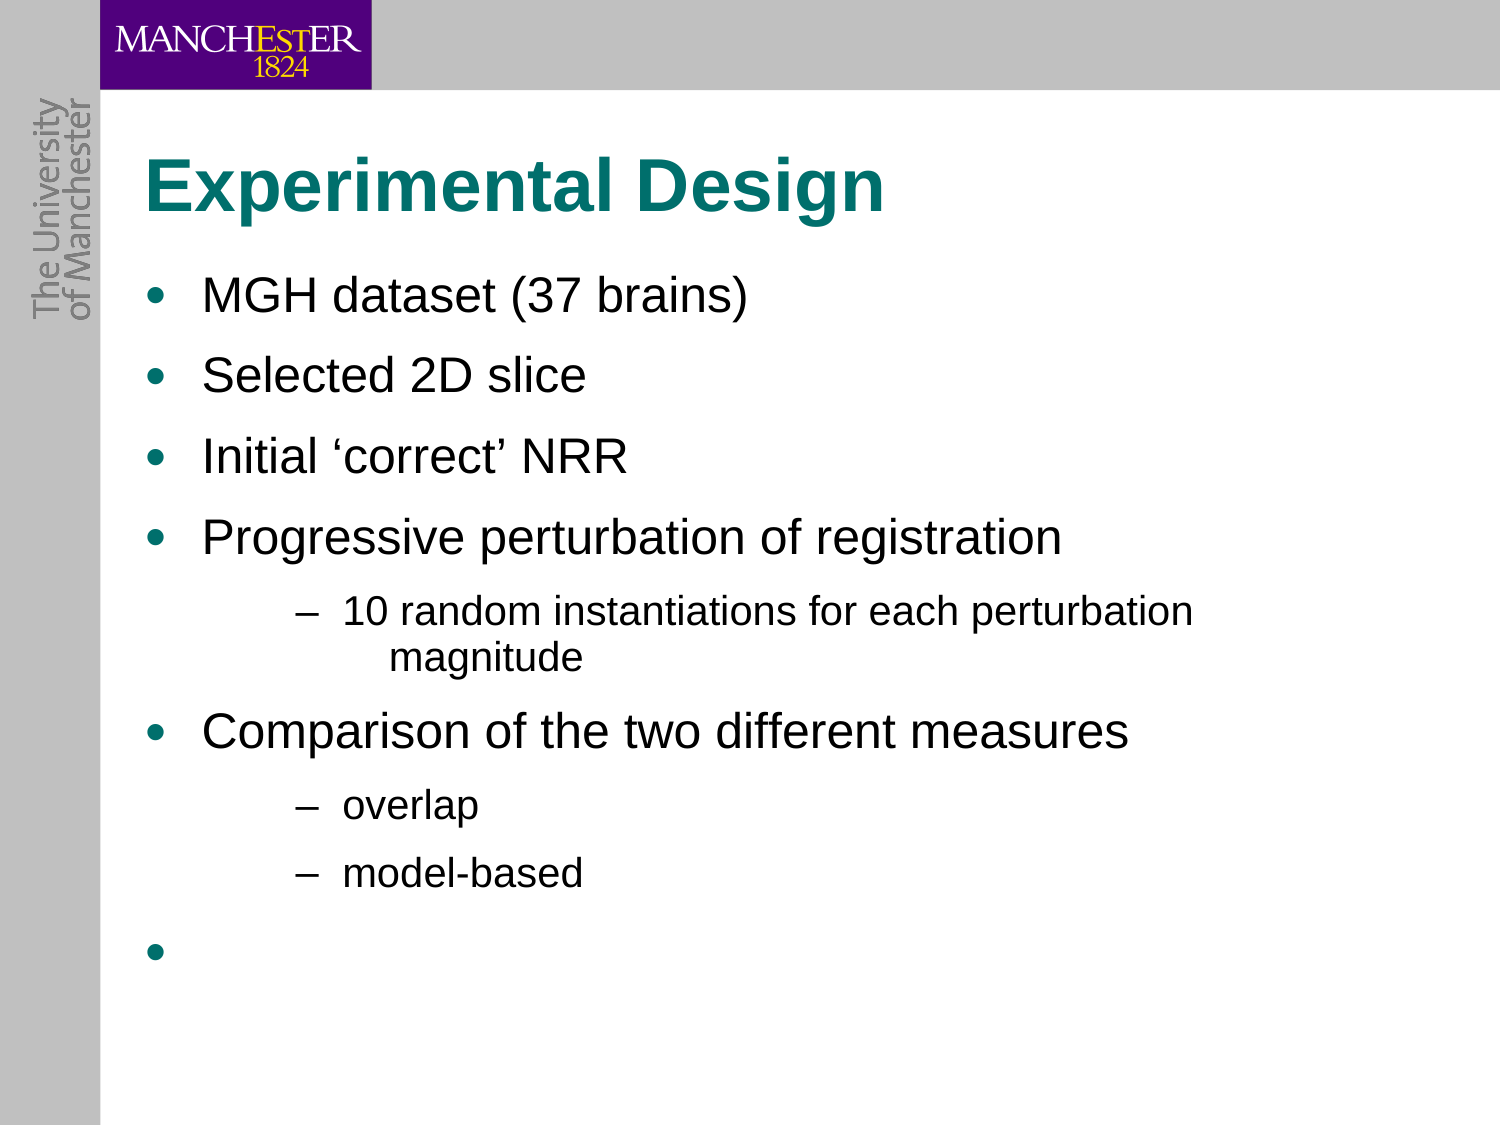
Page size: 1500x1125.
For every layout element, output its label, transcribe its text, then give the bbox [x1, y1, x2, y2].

title Experimental Design [129, 120, 1406, 251]
picture [0, 0, 372, 320]
list MGH dataset (37 brains) Selected 2D slice Initial ‘correct’ NRR Progressive perturbation of registration 10 random instantiations for each perturbation magnitude Comparison of the two different measures overlap model-based [130, 259, 1407, 1012]
